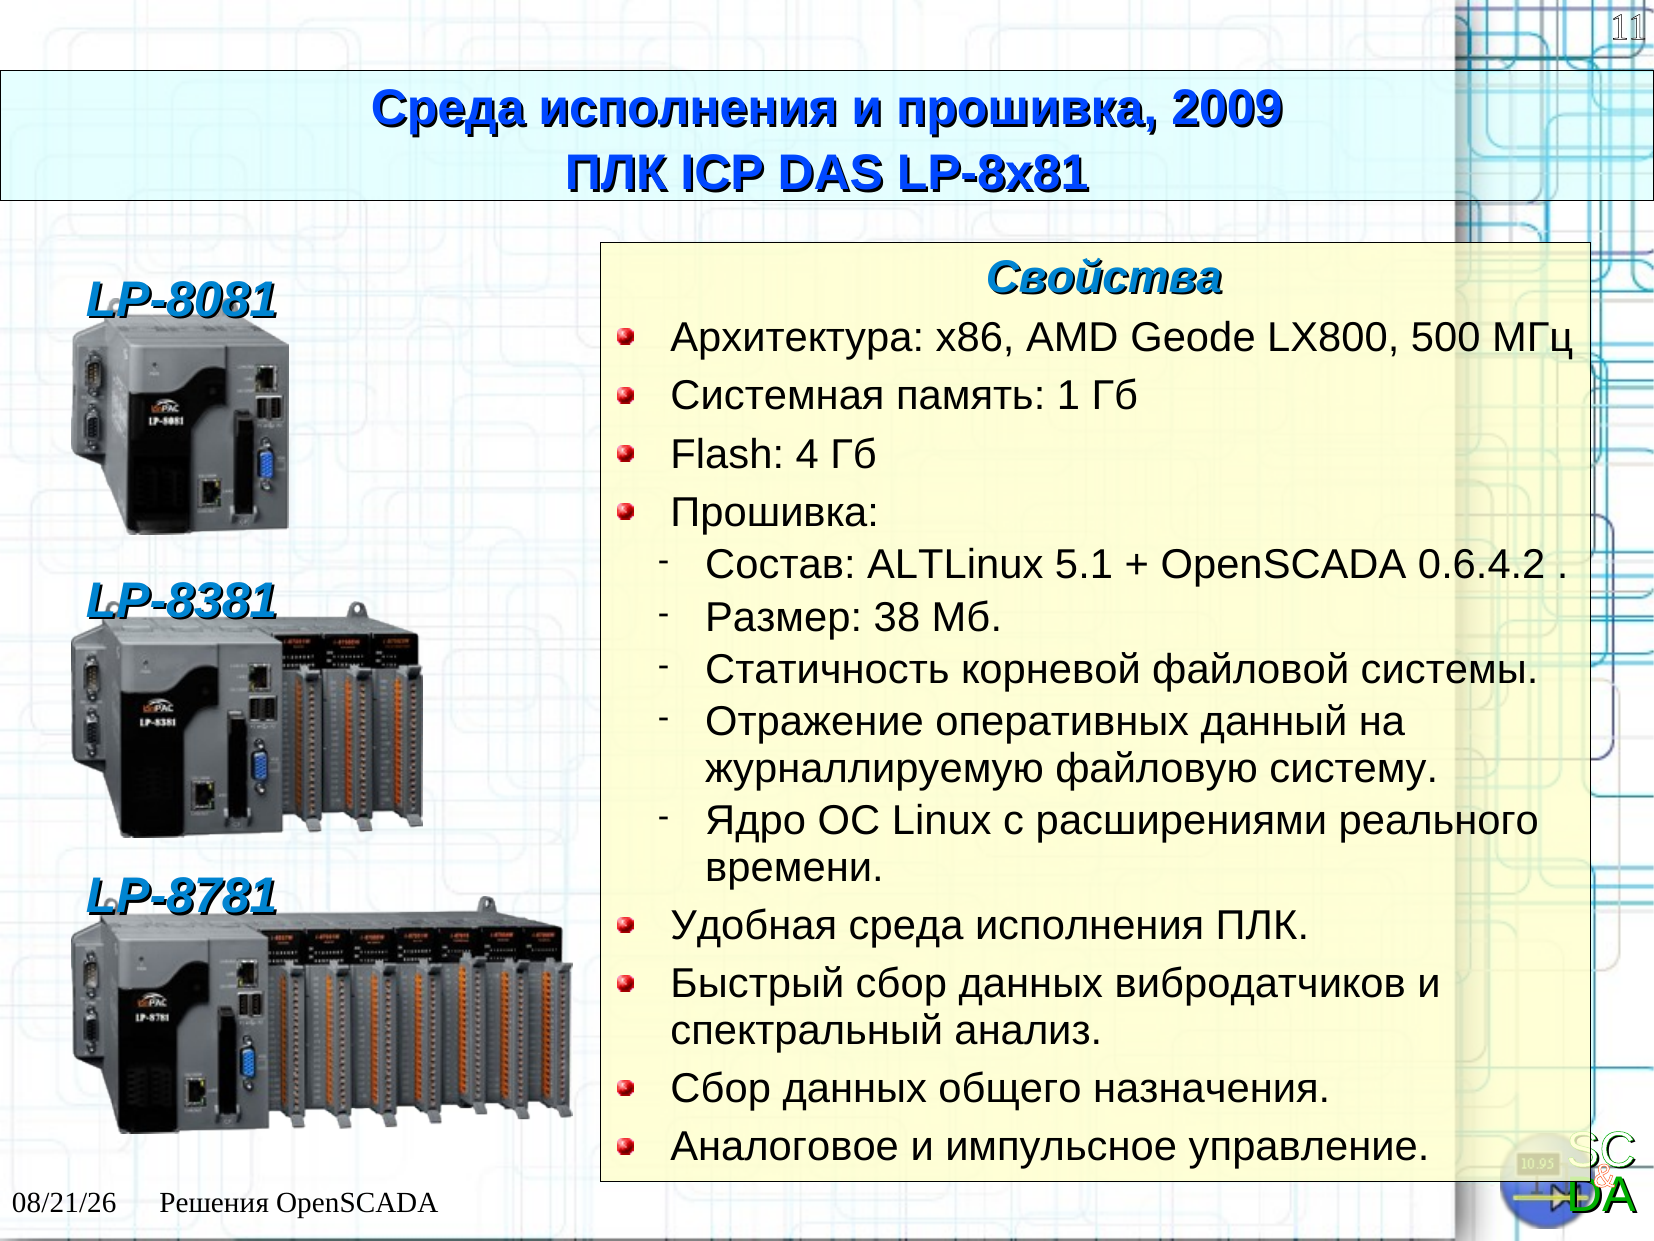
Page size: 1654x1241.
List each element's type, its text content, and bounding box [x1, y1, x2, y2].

title Среда исполнения и прошивка, 2009 ПЛК ICP DAS LP-8x81 [0, 74, 1654, 196]
text_box LP-8081 [70, 261, 298, 318]
picture [0, 201, 1654, 1241]
picture [0, 0, 1654, 70]
text_box LP-8781 [70, 858, 298, 914]
text_box LP-8381 [70, 562, 298, 619]
list Свойства Архитектура: x86, AMD Geode LX800, 500 МГц Системная память: 1 Гб Flash: 4 Гб Прошивка: Состав: ALTLinux 5.1 + OpenSCADA 0.6.4.2 . Размер: 38 Мб. Статичность корневой файловой системы. Отражение оперативных данный на журналлируемую файловую систему. Ядро ОС Linux с расширениями реального времени. Удобная среда исполнения ПЛК. Быстрый сбор данных вибродатчиков и спектральный анализ. Сбор данных общего назначения. Аналоговое и импульсное управление. [600, 242, 1591, 1182]
